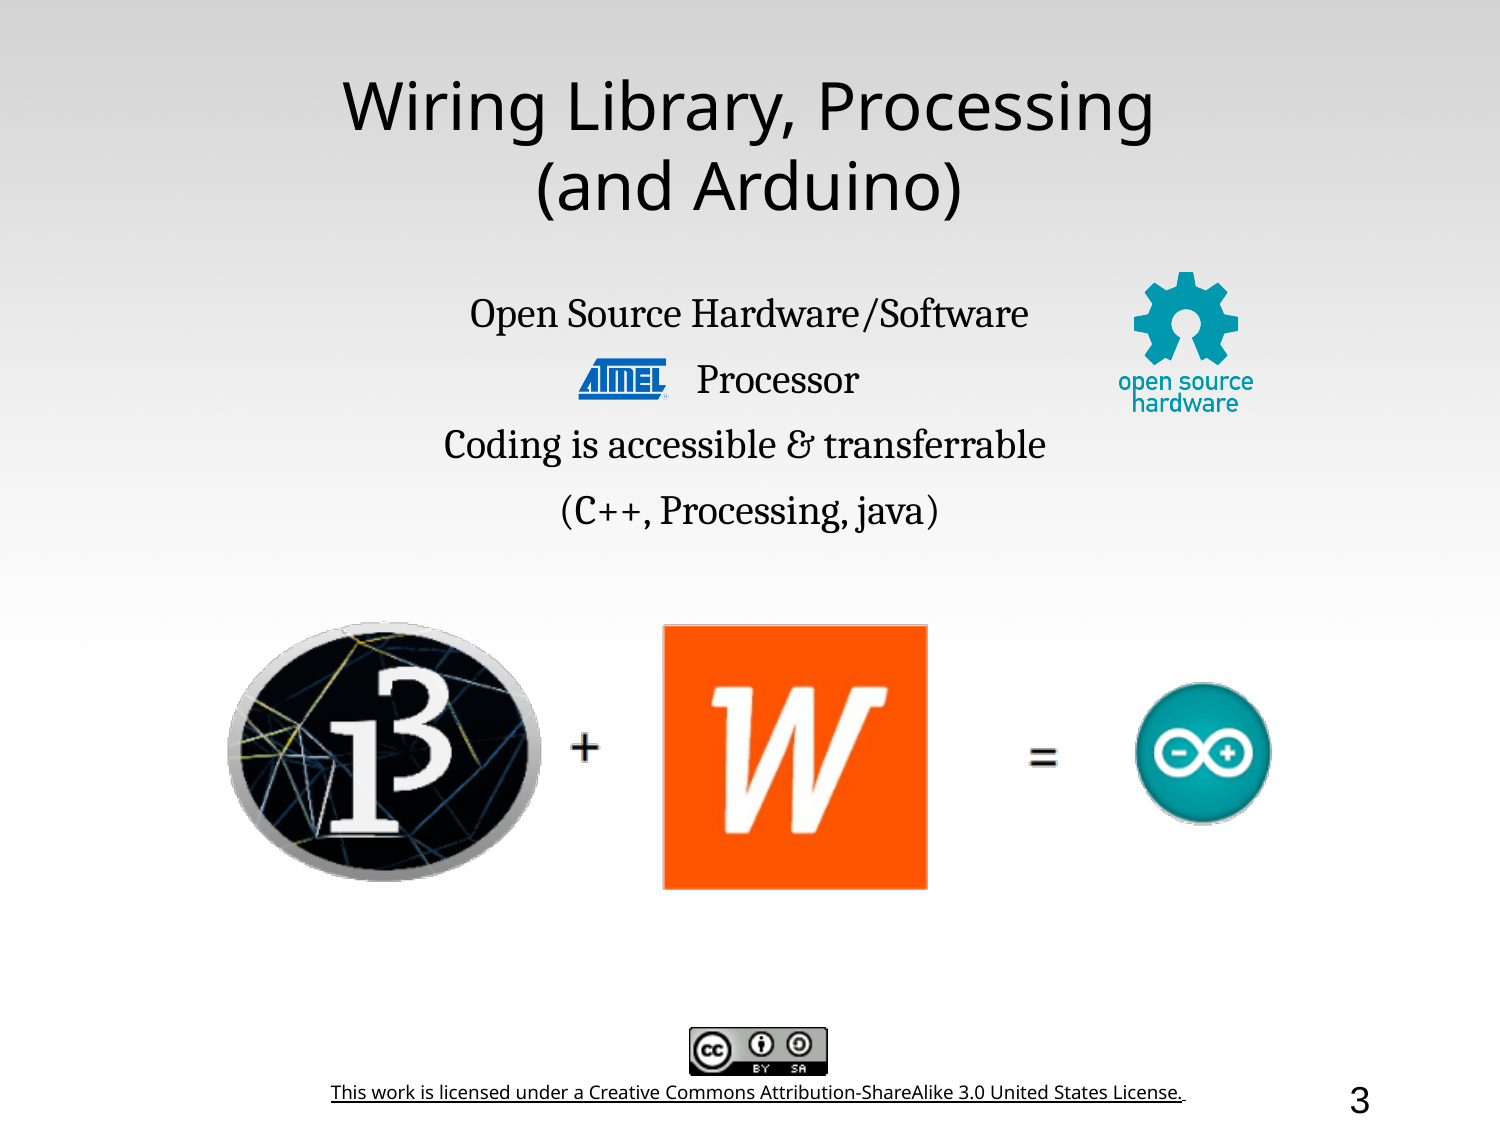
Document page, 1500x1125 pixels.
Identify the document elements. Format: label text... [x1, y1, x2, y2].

list Open Source Hardware/Software Processor Coding is accessible & transferrable (C++, Processing, java) [112, 212, 1388, 563]
title Wiring Library, Processing (and Arduino) [112, 49, 1388, 212]
picture [0, 0, 1500, 1125]
